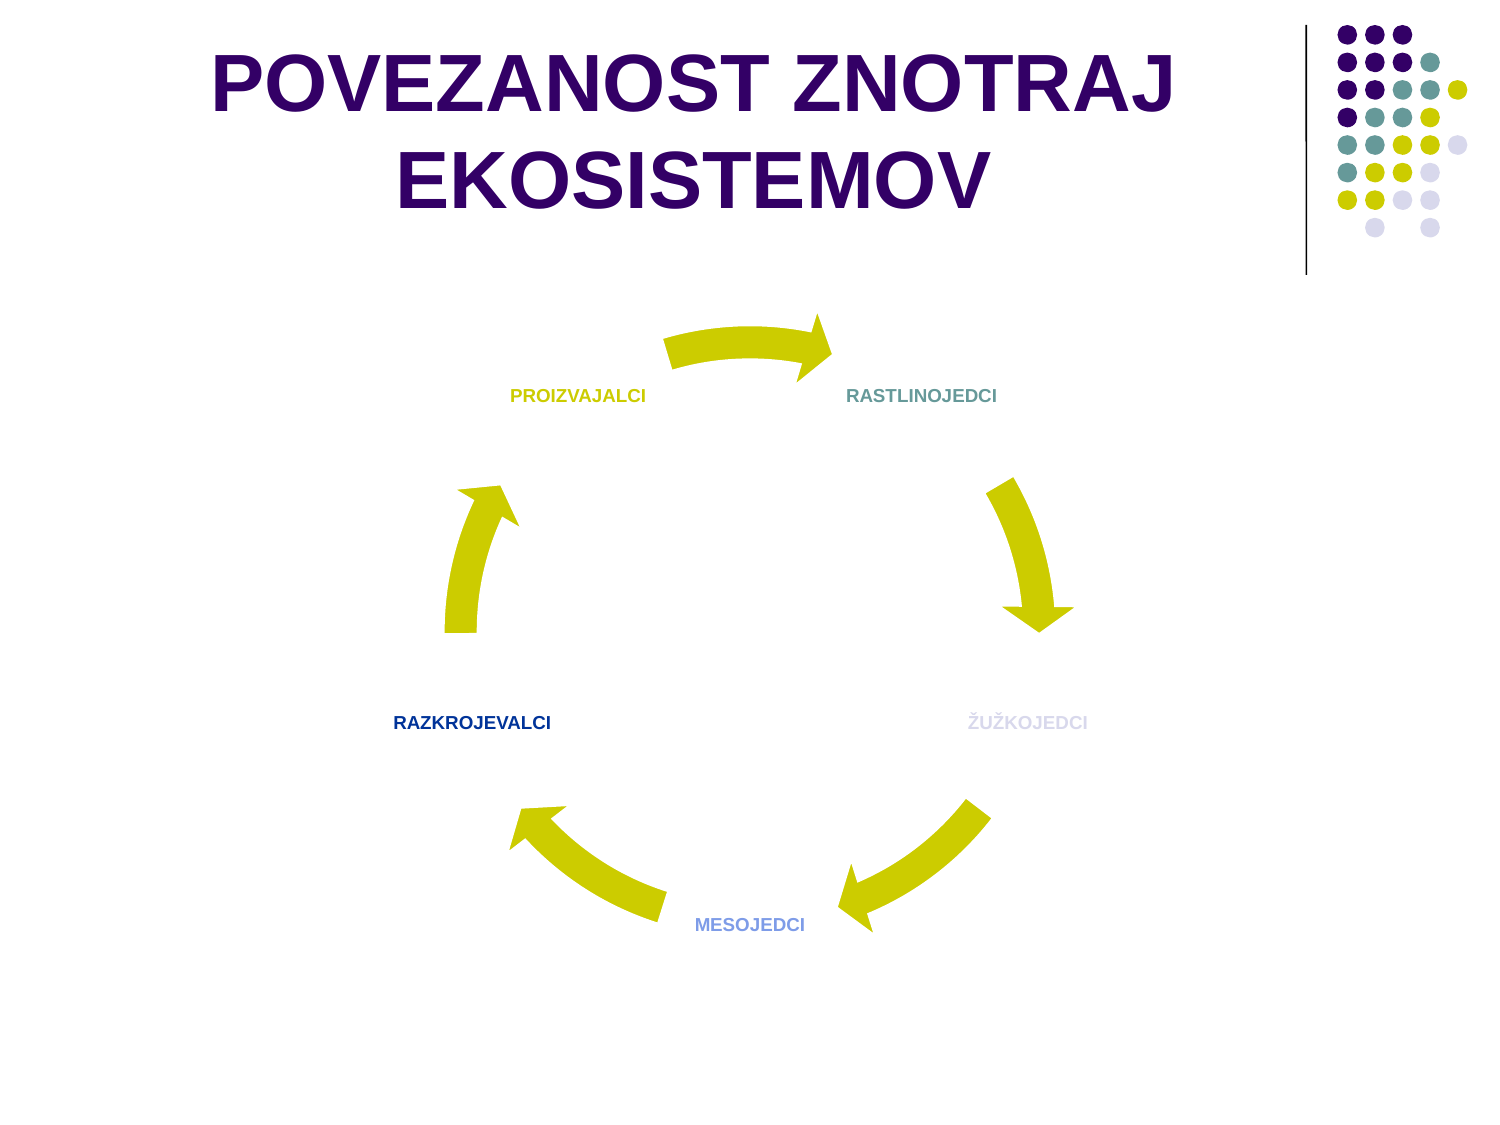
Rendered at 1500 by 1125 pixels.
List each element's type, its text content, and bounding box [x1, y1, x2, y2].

text_box ŽUŽKOJEDCI [940, 634, 1116, 810]
text_box [661, 309, 834, 386]
text_box PROIZVAJALCI [490, 307, 666, 483]
text_box RASTLINOJEDCI [833, 307, 1010, 483]
text_box [984, 475, 1078, 634]
title POVEZANOST ZNOTRAJ EKOSISTEMOV [75, 20, 1313, 233]
text_box [507, 804, 669, 924]
text_box [443, 484, 523, 635]
text_box RAZKROJEVALCI [384, 634, 560, 810]
text_box MESOJEDCI [662, 835, 838, 1012]
text_box [838, 797, 993, 936]
